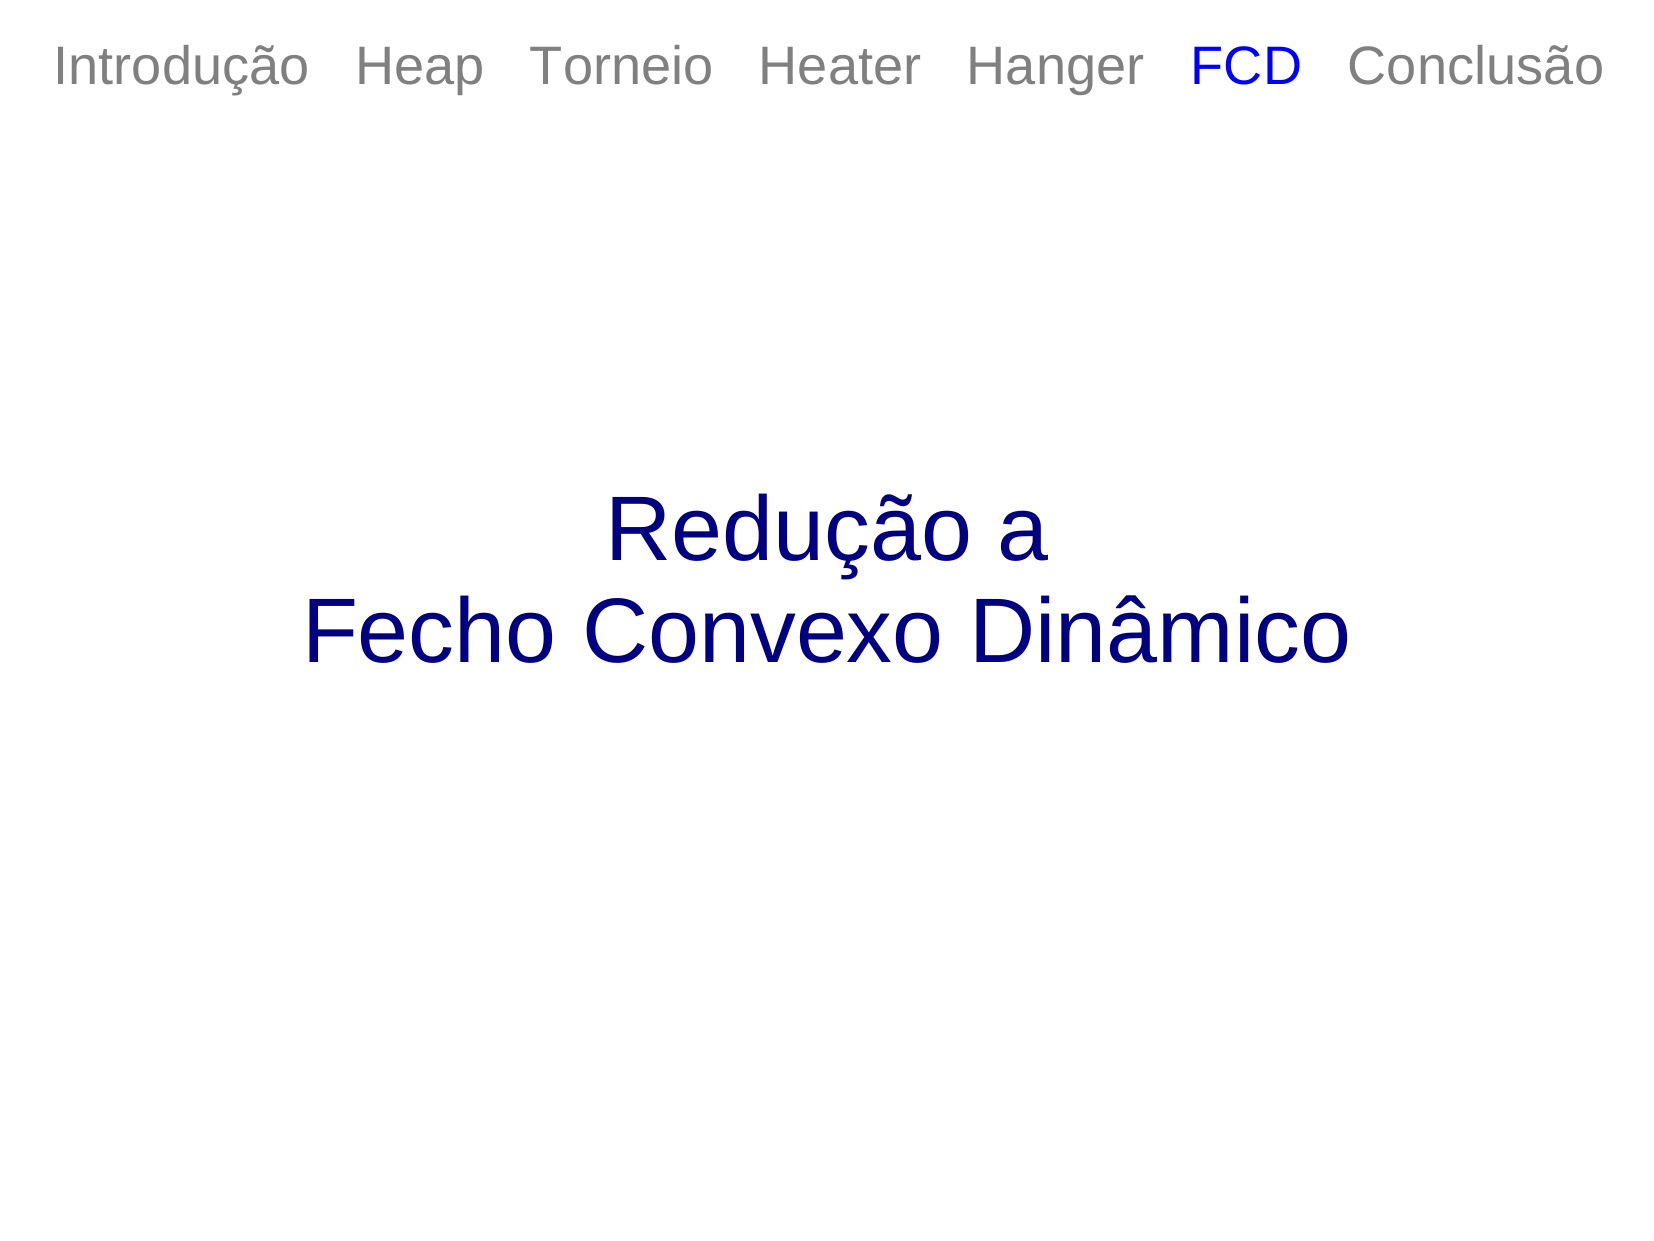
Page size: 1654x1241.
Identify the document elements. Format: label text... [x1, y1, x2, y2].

title Redução a Fecho Convexo Dinâmico [121, 476, 1534, 684]
text_box Introdução Heap Torneio Heater Hanger FCD Conclusão [30, 35, 1629, 97]
